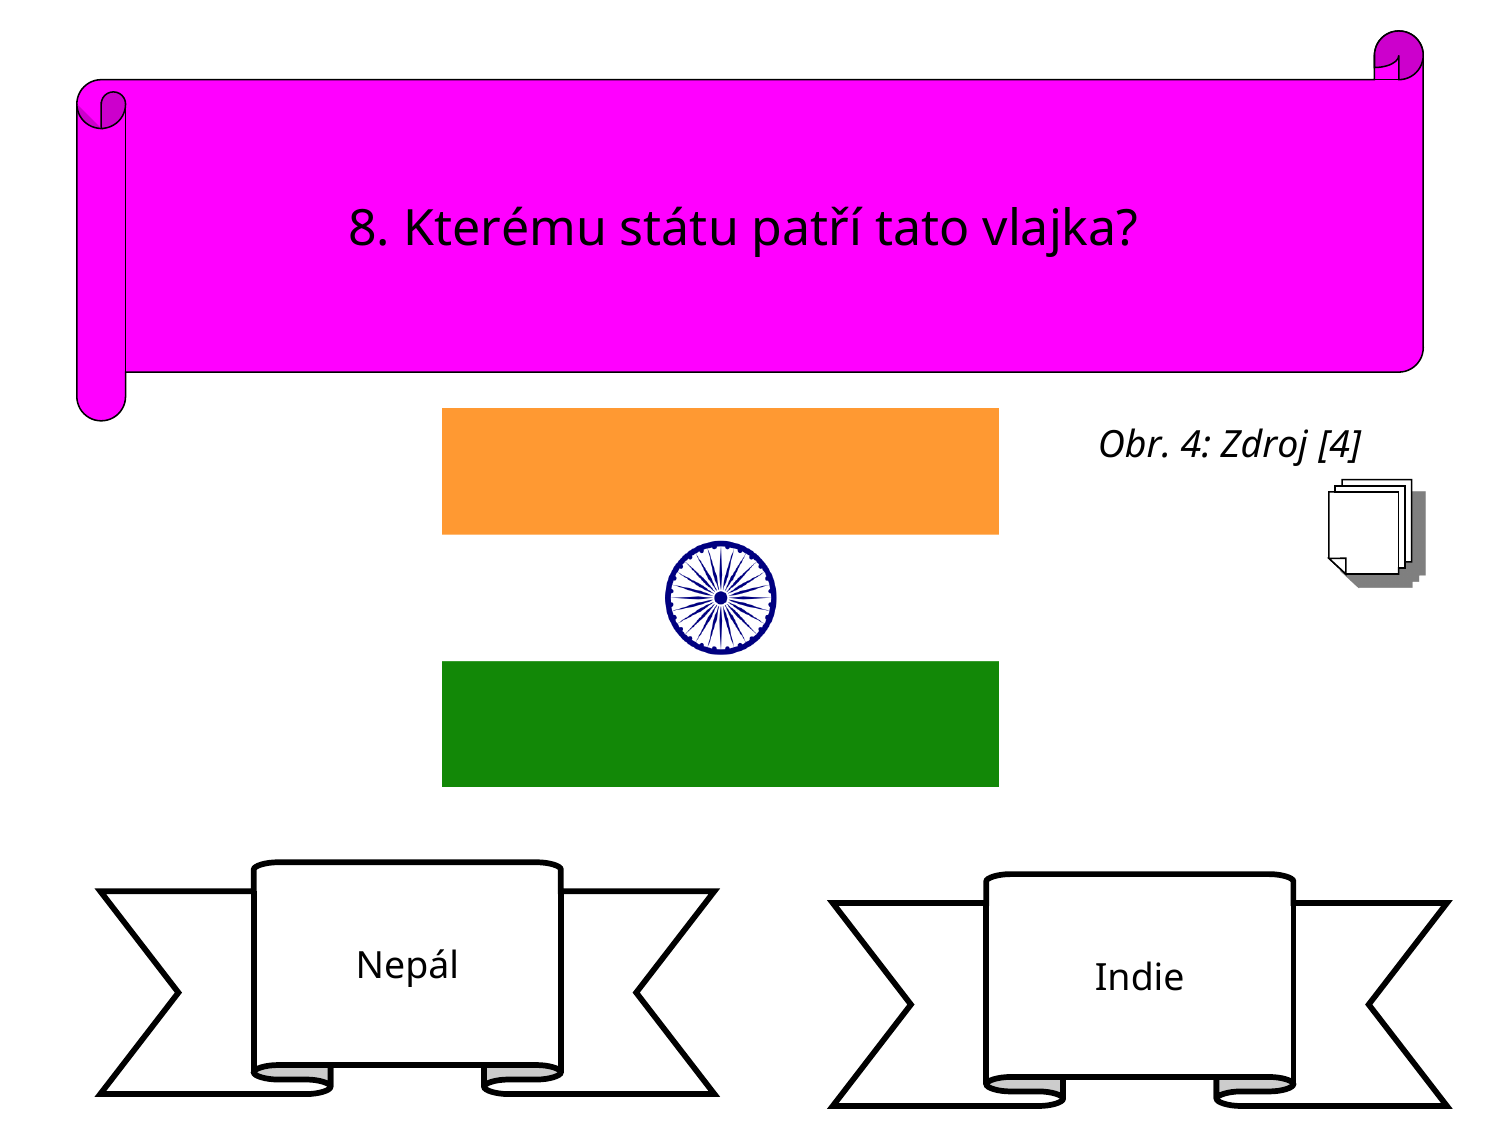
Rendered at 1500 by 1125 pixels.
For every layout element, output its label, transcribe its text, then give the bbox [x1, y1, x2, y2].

text_box Indie [832, 874, 1447, 1106]
picture [442, 408, 999, 787]
text_box [1328, 479, 1412, 575]
text_box 8. Kterému státu patří tato vlajka? [76, 107, 126, 421]
text_box Obr. 4: Zdroj [4] [1083, 412, 1441, 474]
text_box 8. Kterému státu patří tato vlajka? [76, 59, 1424, 373]
text_box Nepál [100, 862, 715, 1095]
